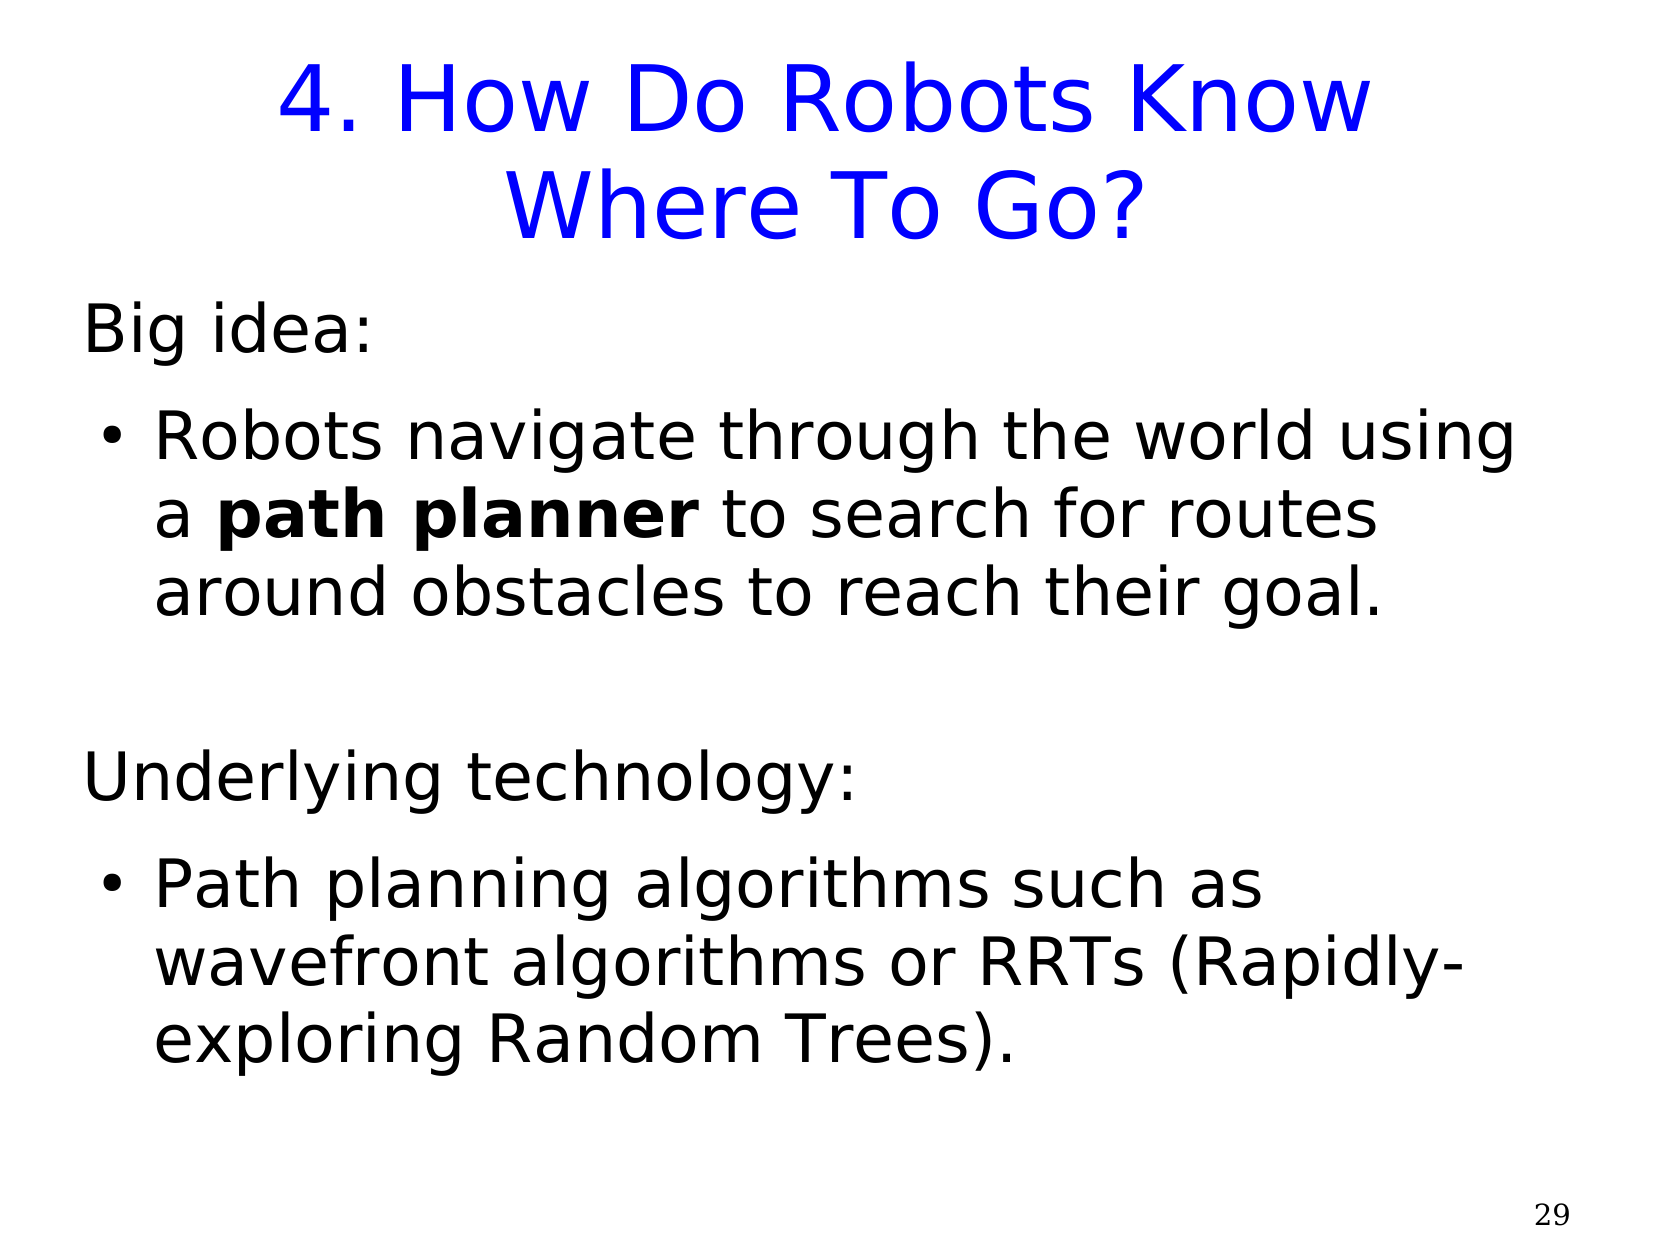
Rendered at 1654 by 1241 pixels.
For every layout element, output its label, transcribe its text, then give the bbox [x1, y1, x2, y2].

list Big idea: Robots navigate through the world using a path planner to search for routes around obstacles to reach their goal. Underlying technology: Path planning algorithms such as wavefront algorithms or RRTs (Rapidly-exploring Random Trees). [82, 290, 1571, 1109]
title 4. How Do Robots Know Where To Go? [82, 45, 1571, 261]
